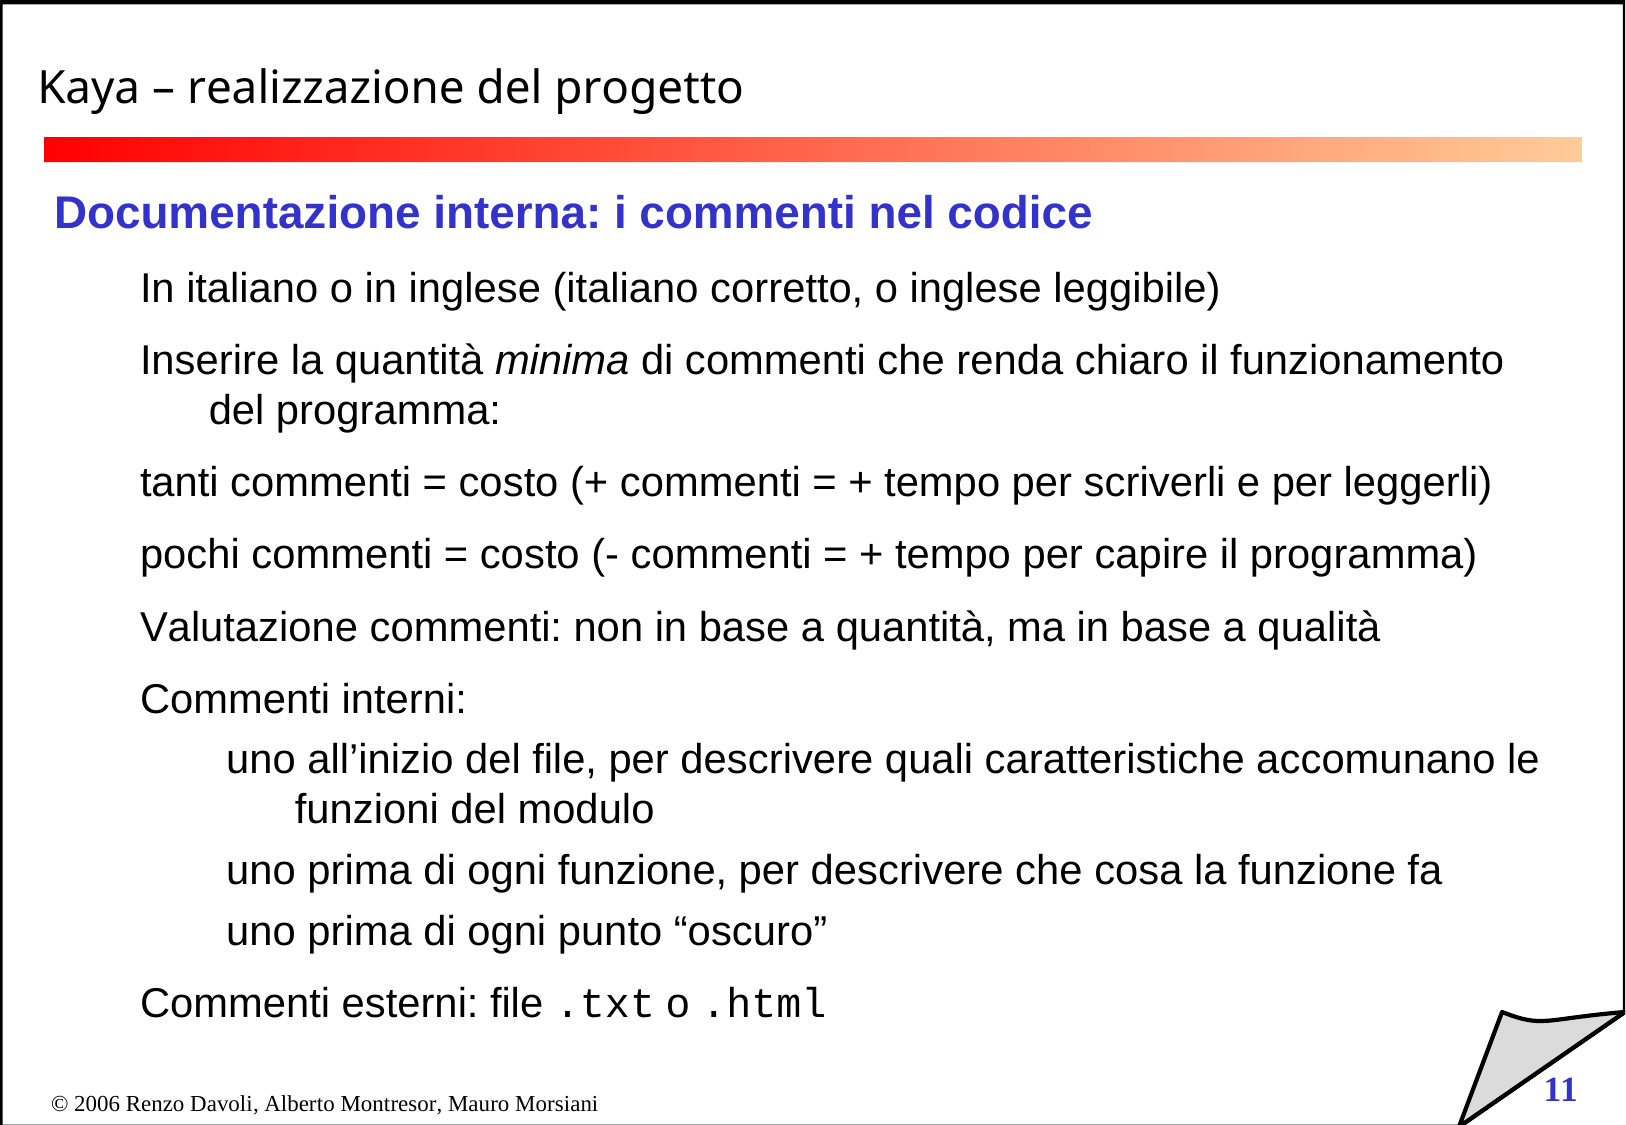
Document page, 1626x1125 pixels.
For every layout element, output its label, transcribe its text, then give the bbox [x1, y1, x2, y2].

title Kaya – realizzazione del progetto [37, 44, 1588, 131]
list Documentazione interna: i commenti nel codice In italiano o in inglese (italiano corretto, o inglese leggibile) Inserire la quantità minima di commenti che renda chiaro il funzionamento del programma: tanti commenti = costo (+ commenti = + tempo per scriverli e per leggerli) pochi commenti = costo (- commenti = + tempo per capire il programma) Valutazione commenti: non in base a quantità, ma in base a qualità Commenti interni: uno all’inizio del file, per descrivere quali caratteristiche accomunano le funzioni del modulo uno prima di ogni funzione, per descrivere che cosa la funzione fa uno prima di ogni punto “oscuro” Commenti esterni: file .txt o .html [54, 187, 1571, 1095]
